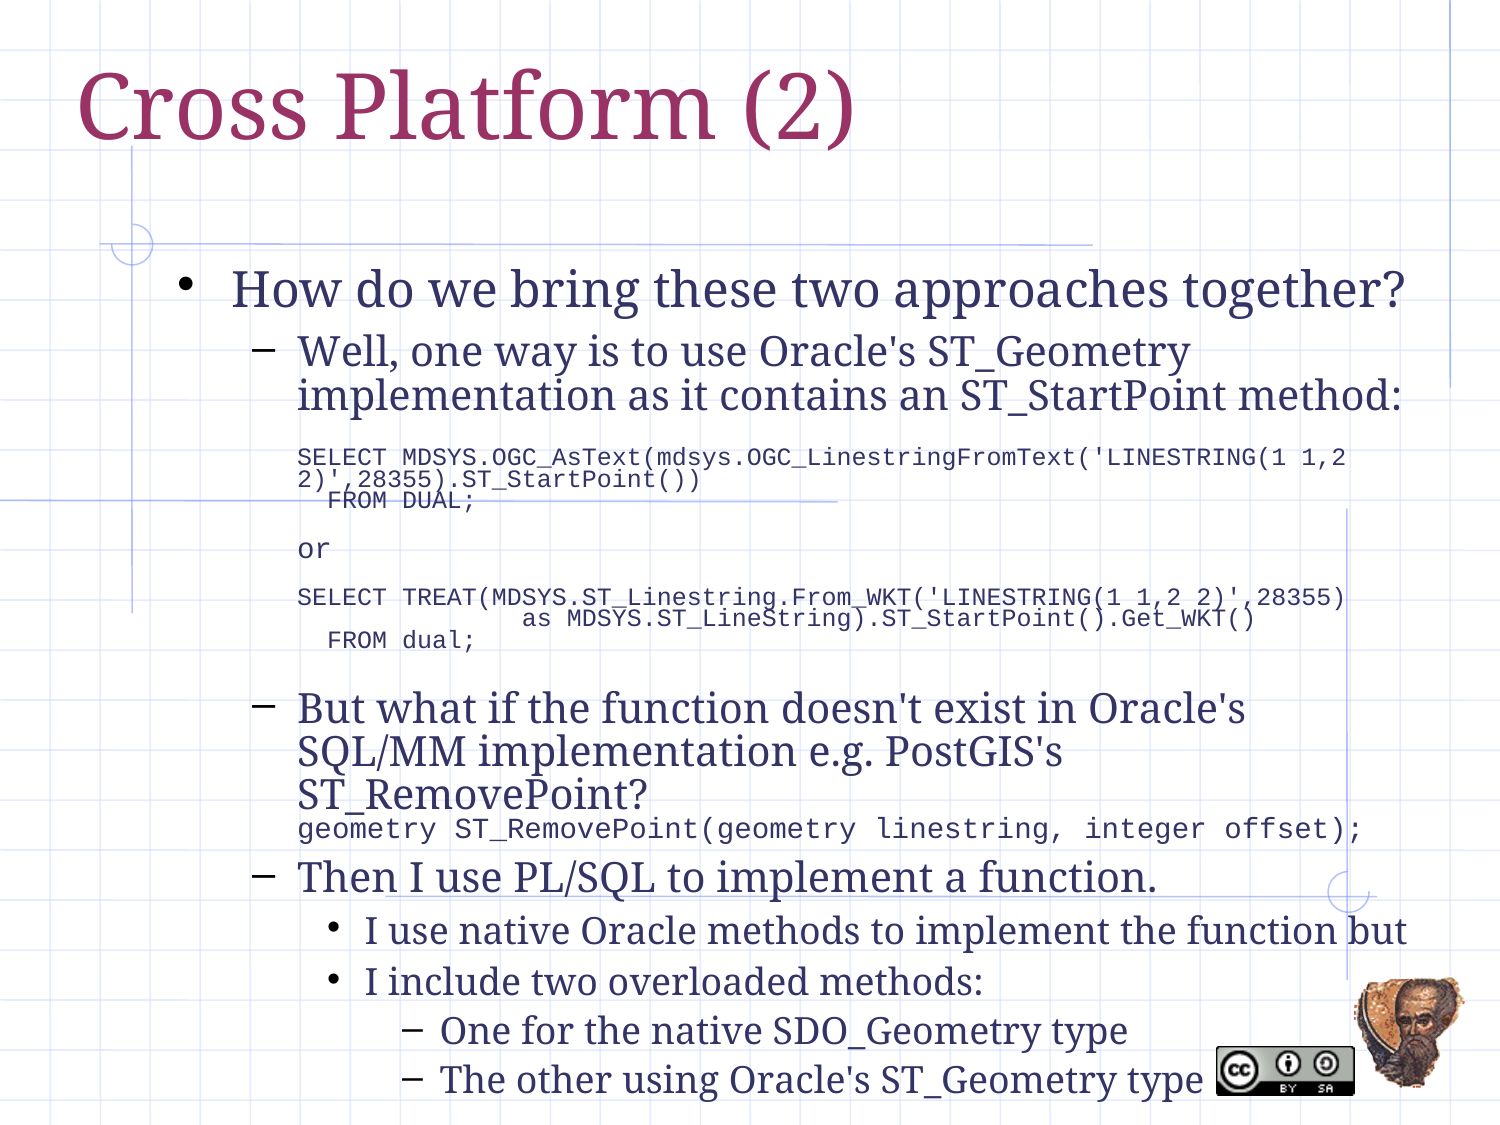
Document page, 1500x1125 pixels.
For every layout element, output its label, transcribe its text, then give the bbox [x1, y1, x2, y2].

title Cross Platform (2) [74, 45, 1424, 177]
picture [1216, 976, 1465, 1096]
list How do we bring these two approaches together? Well, one way is to use Oracle's ST_Geometry implementation as it contains an ST_StartPoint method: SELECT MDSYS.OGC_AsText(mdsys.OGC_LinestringFromText('LINESTRING(1 1,2 2)',28355).ST_StartPoint()) FROM DUAL; or SELECT TREAT(MDSYS.ST_Linestring.From_WKT('LINESTRING(1 1,2 2)',28355) as MDSYS.ST_LineString).ST_StartPoint().Get_WKT() FROM dual; But what if the function doesn't exist in Oracle's SQL/MM implementation e.g. PostGIS's ST_RemovePoint? geometry ST_RemovePoint(geometry linestring, integer offset); Then I use PL/SQL to implement a function. I use native Oracle methods to implement the function but I include two overloaded methods: One for the native SDO_Geometry type The other using Oracle's ST_Geometry type [177, 265, 1418, 1055]
